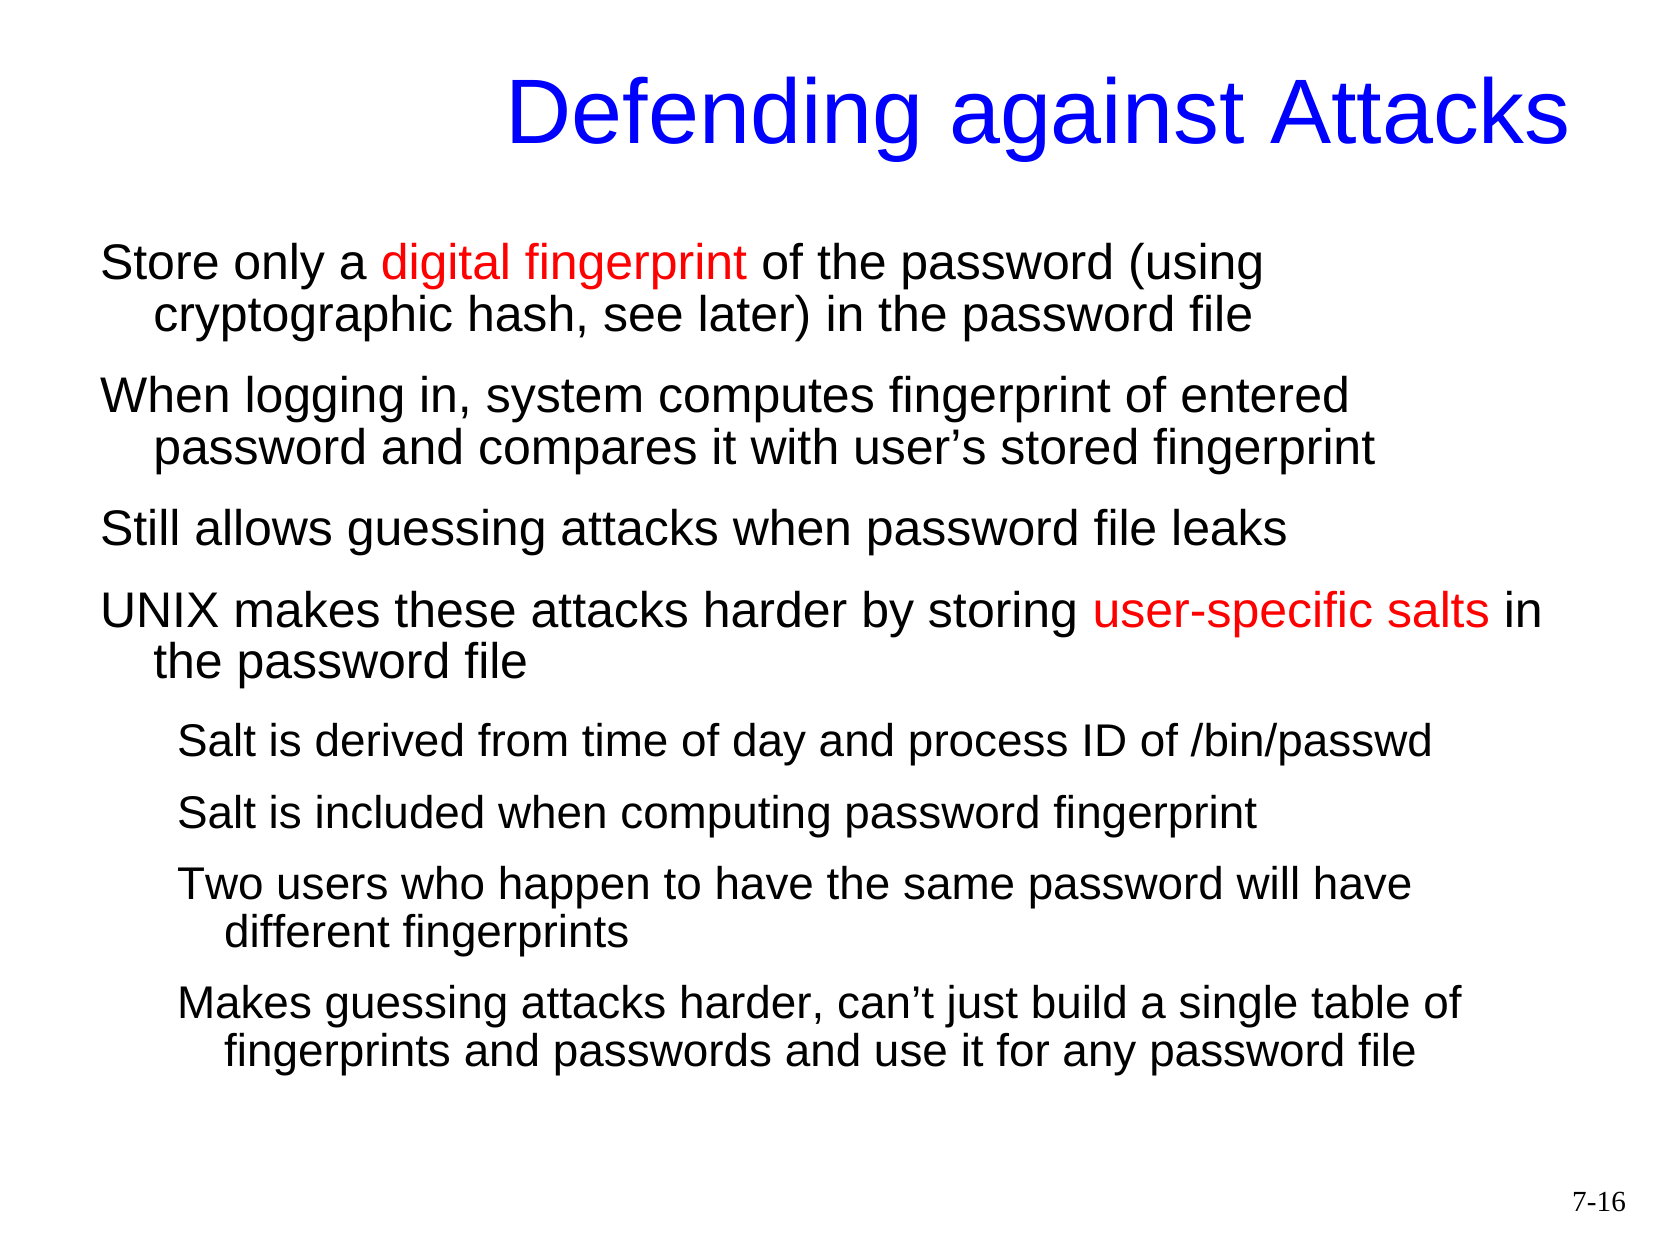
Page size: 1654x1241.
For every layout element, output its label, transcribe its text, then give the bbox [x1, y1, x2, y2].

title Defending against Attacks [84, 11, 1573, 218]
list Store only a digital fingerprint of the password (using cryptographic hash, see later) in the password file When logging in, system computes fingerprint of entered password and compares it with user’s stored fingerprint Still allows guessing attacks when password file leaks UNIX makes these attacks harder by storing user-specific salts in the password file Salt is derived from time of day and process ID of /bin/passwd Salt is included when computing password fingerprint Two users who happen to have the same password will have different fingerprints Makes guessing attacks harder, can’t just build a single table of fingerprints and passwords and use it for any password file [82, 237, 1571, 1170]
